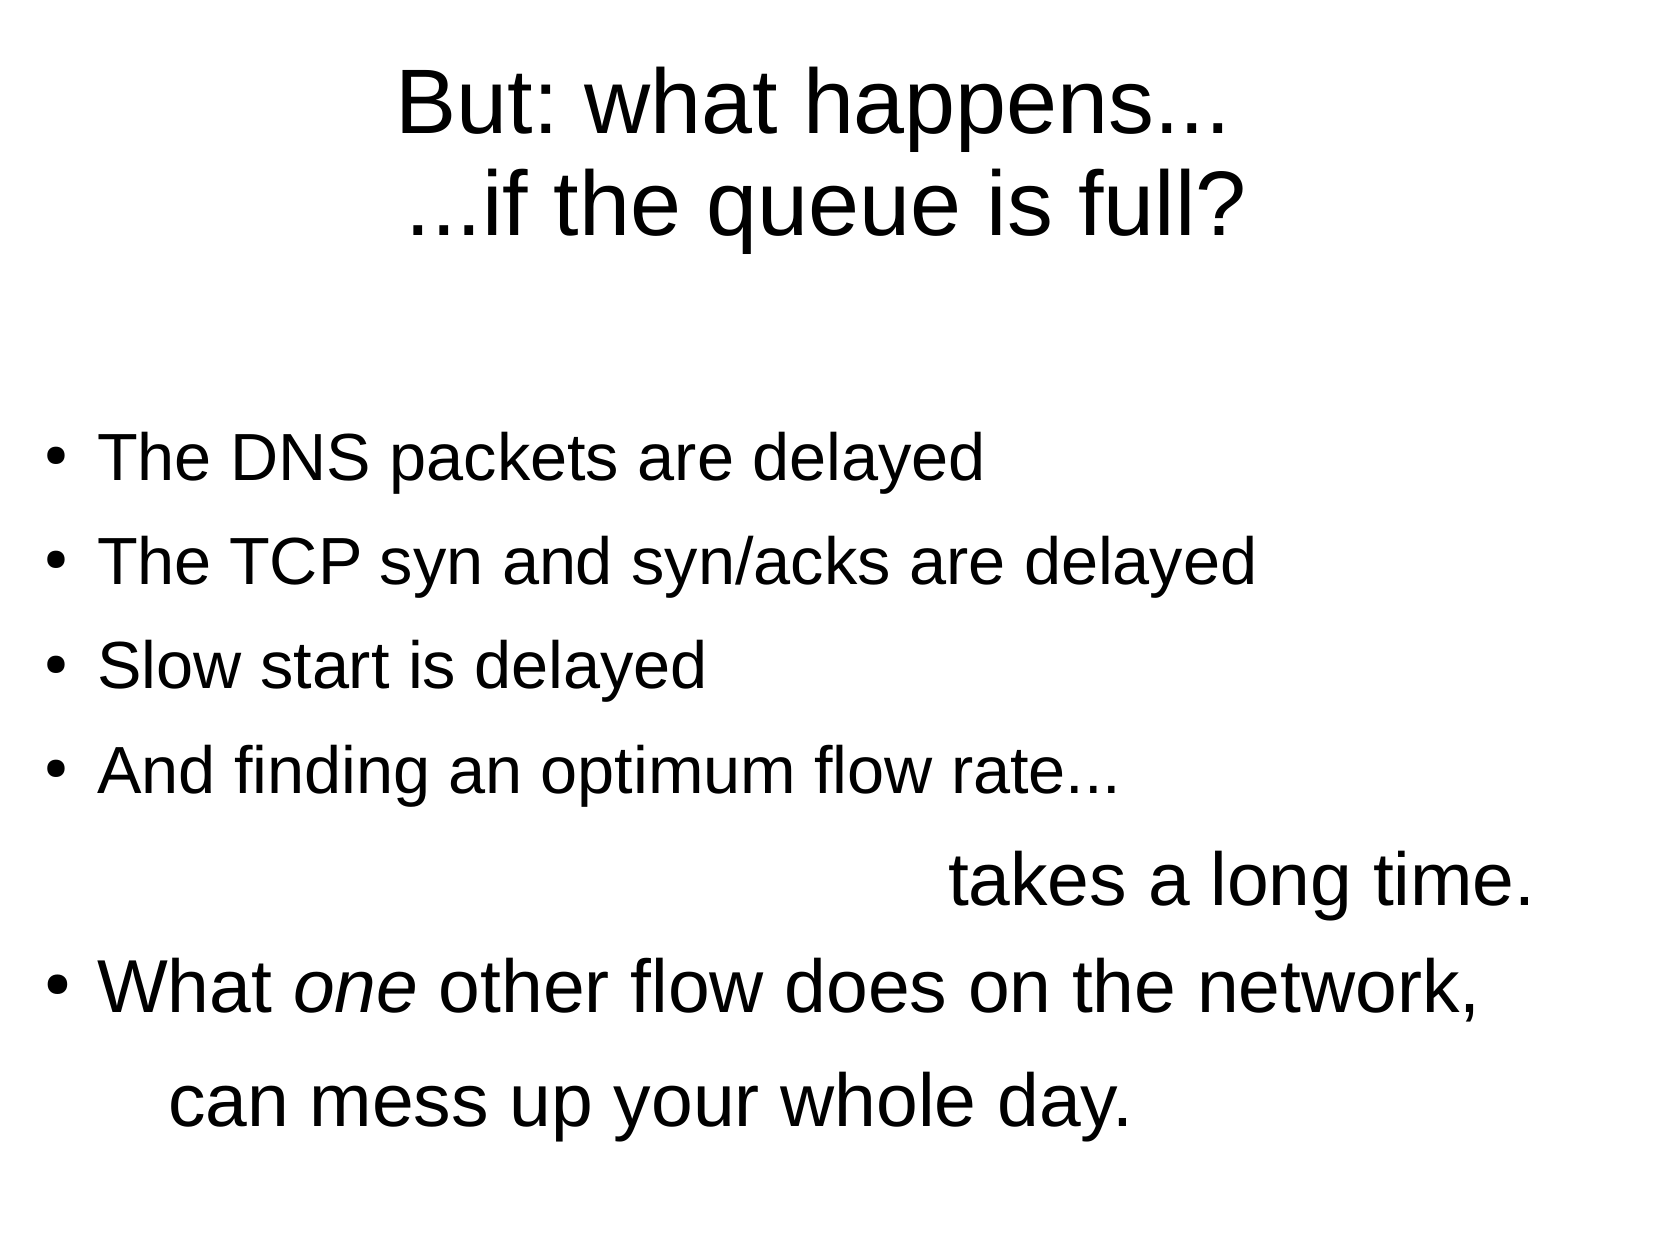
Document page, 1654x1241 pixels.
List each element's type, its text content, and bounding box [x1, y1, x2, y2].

list The DNS packets are delayed The TCP syn and syn/acks are delayed Slow start is delayed And finding an optimum flow rate... takes a long time. What one other flow does on the network, can mess up your whole day. [26, 420, 1654, 1241]
title But: what happens... ...if the queue is full? [82, 49, 1571, 257]
